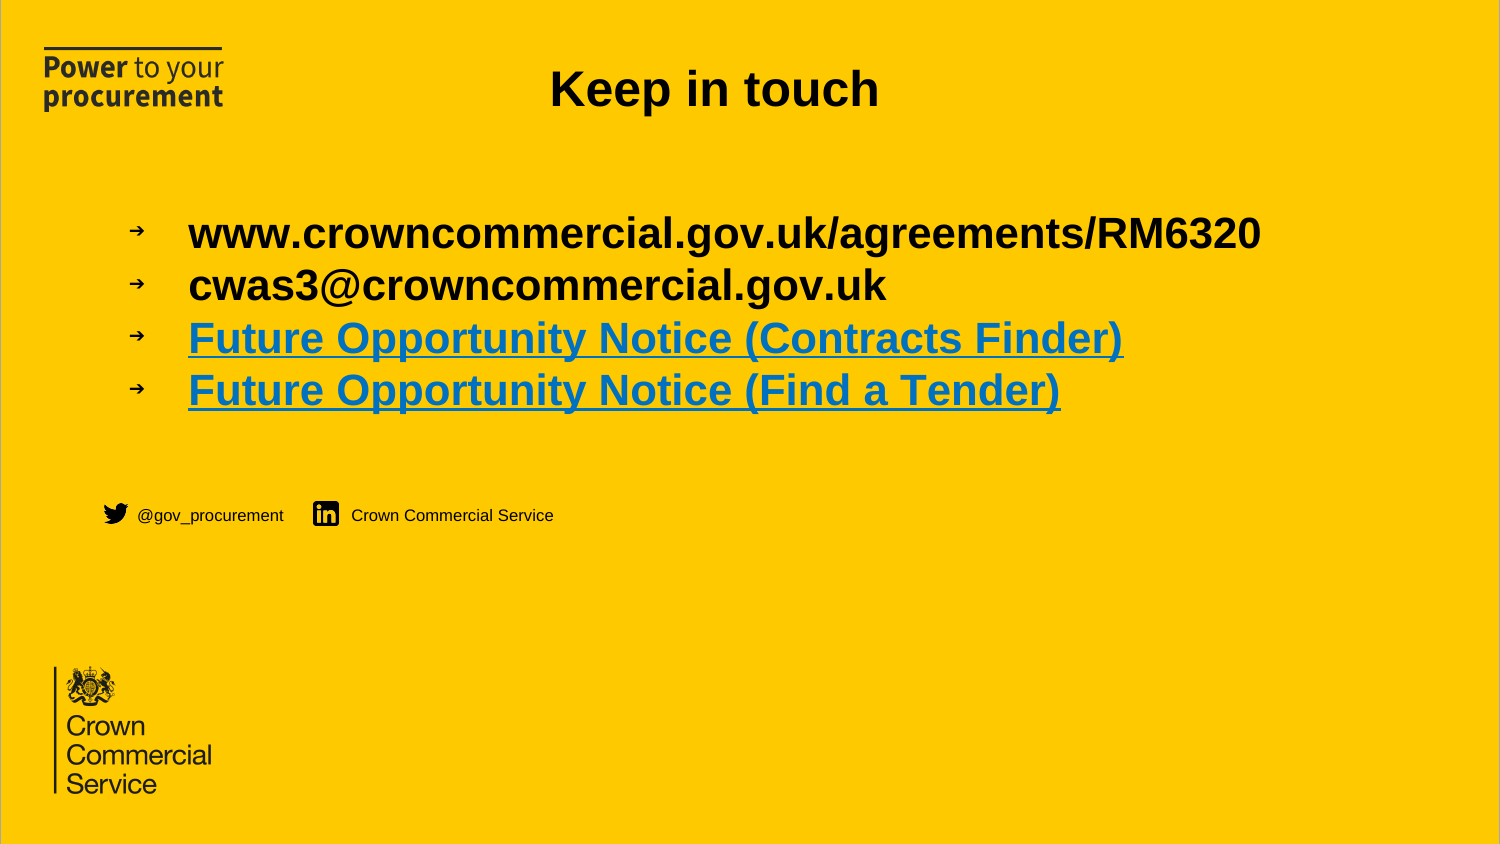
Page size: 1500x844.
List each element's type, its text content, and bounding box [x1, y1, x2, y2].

title www.crowncommercial.gov.uk/agreements/RM6320 cwas3@crowncommercial.gov.uk Future Opportunity Notice (Contracts Finder) Future Opportunity Notice (Find a Tender) [97, 204, 1443, 404]
title Keep in touch [549, 56, 937, 161]
